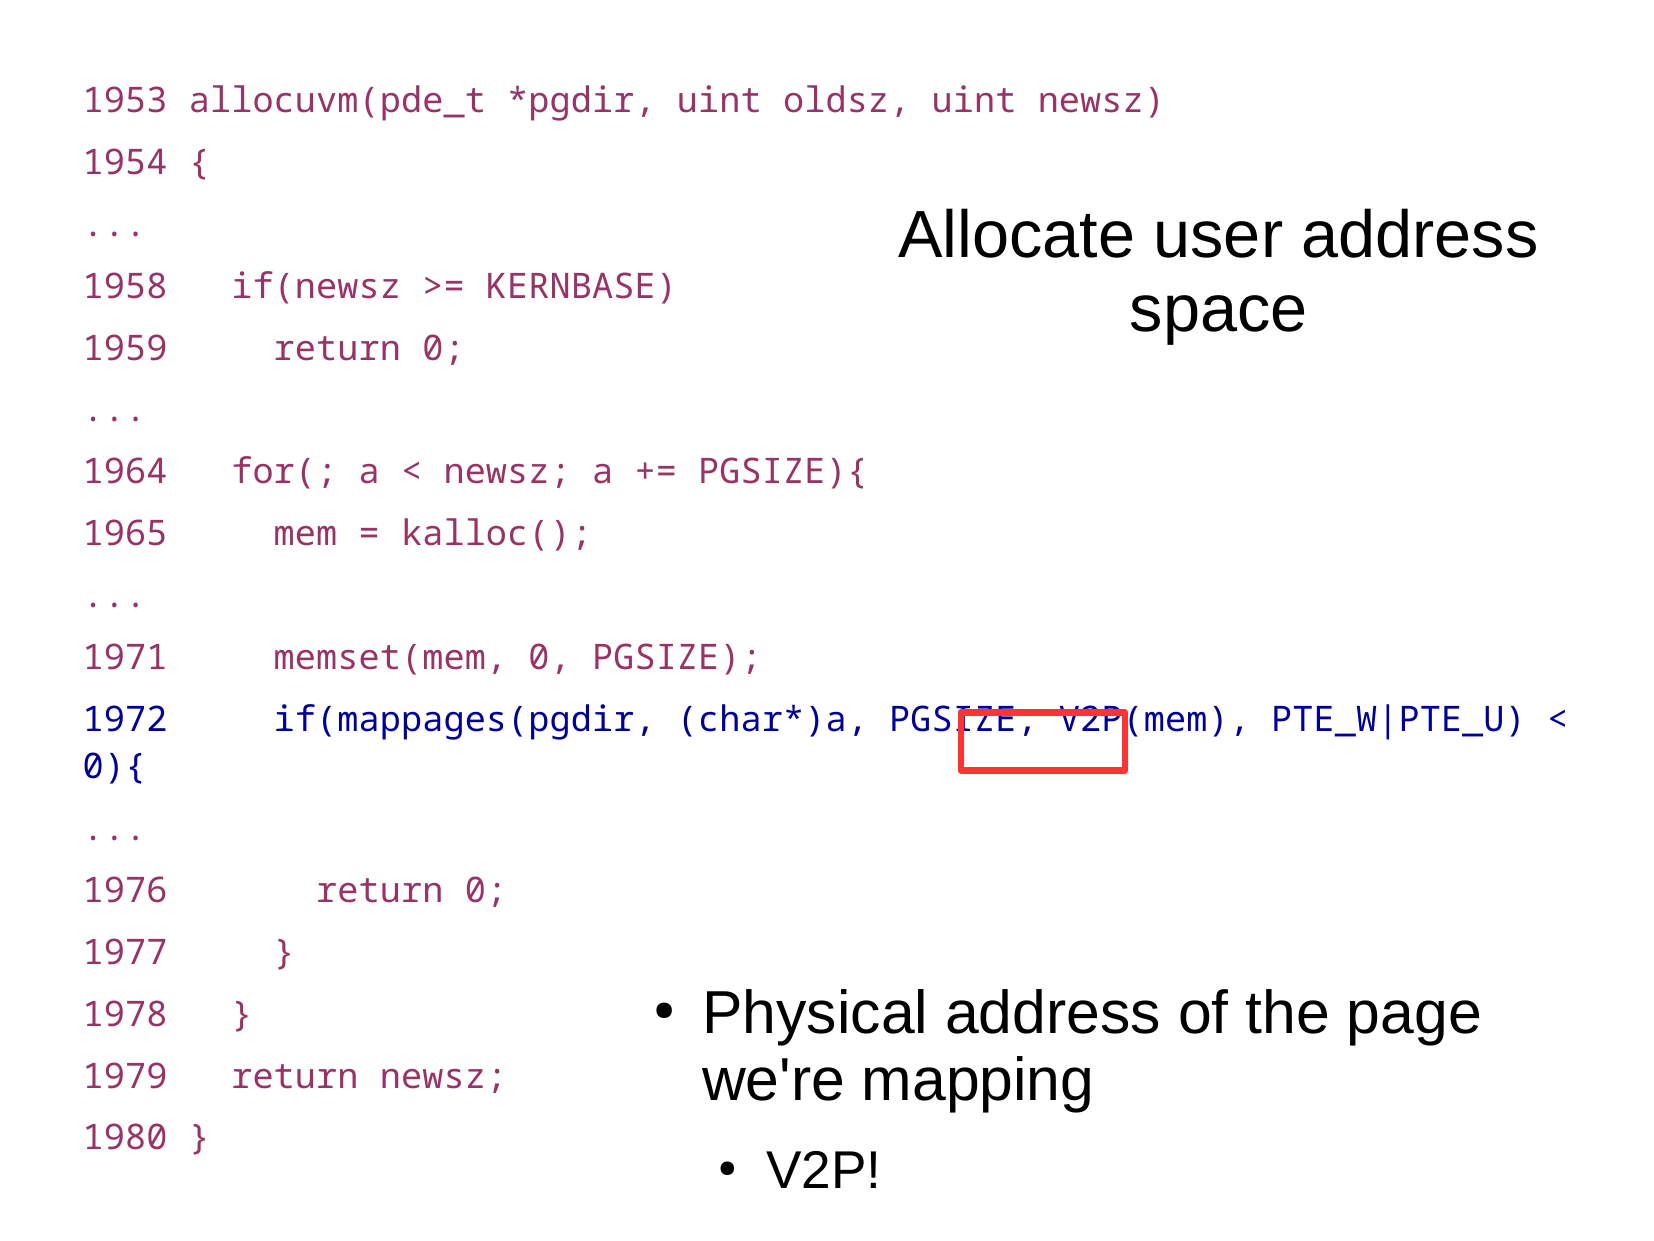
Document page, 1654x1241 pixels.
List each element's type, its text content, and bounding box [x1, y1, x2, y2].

title Allocate user address space [825, 167, 1613, 376]
list 1953 allocuvm(pde_t *pgdir, uint oldsz, uint newsz) 1954 { ... 1958 if(newsz >= KERNBASE) 1959 return 0; ... 1964 for(; a < newsz; a += PGSIZE){ 1965 mem = kalloc(); ... 1971 memset(mem, 0, PGSIZE); 1972 if(mappages(pgdir, (char*)a, PGSIZE, V2P(mem), PTE_W|PTE_U) < 0){ ... 1976 return 0; 1977 } 1978 } 1979 return newsz; 1980 } [82, 75, 1571, 1163]
list Physical address of the page we're mapping V2P! [637, 978, 1530, 1201]
